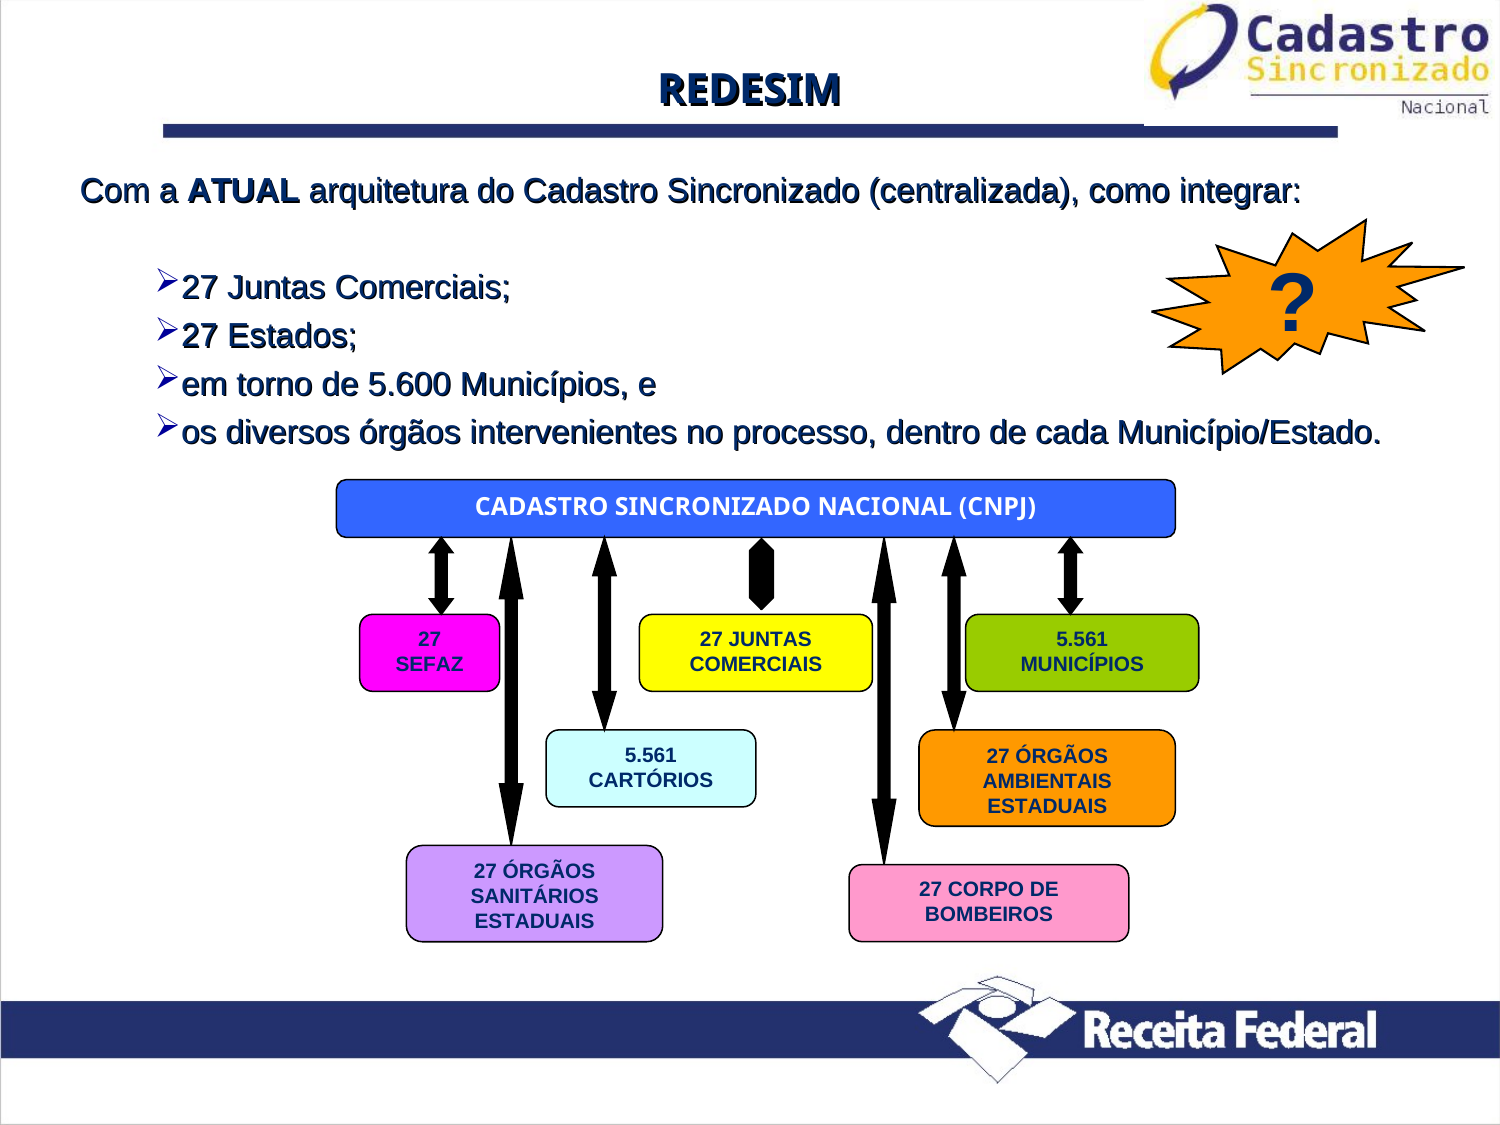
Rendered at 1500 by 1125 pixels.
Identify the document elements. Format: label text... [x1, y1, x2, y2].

text_box 27 SEFAZ [359, 614, 500, 692]
text_box Com a ATUAL arquitetura do Cadastro Sincronizado (centralizada), como integrar: 27 Juntas Comerciais; 27 Estados; em torno de 5.600 Municípios, e os diversos órgãos intervenientes no processo, dentro de cada Município/Estado. [64, 160, 1453, 458]
text_box 27 JUNTAS COMERCIAIS [639, 614, 873, 692]
text_box [872, 537, 896, 865]
text_box [592, 537, 617, 730]
text_box [749, 538, 774, 610]
text_box CADASTRO SINCRONIZADO NACIONAL (CNPJ) [336, 479, 1176, 538]
text_box 27 ÓRGÃOS AMBIENTAIS ESTADUAIS [919, 729, 1176, 827]
text_box 27 ÓRGÃOS SANITÁRIOS ESTADUAIS [406, 845, 663, 942]
text_box 27 CORPO DE BOMBEIROS [849, 864, 1129, 942]
text_box 5.561 CARTÓRIOS [546, 729, 756, 807]
text_box [429, 537, 453, 615]
picture [0, 0, 1500, 1125]
text_box [499, 537, 523, 846]
text_box ? [1151, 220, 1465, 374]
text_box [942, 537, 966, 730]
text_box REDESIM [171, 54, 1329, 121]
text_box [1058, 537, 1083, 615]
text_box 5.561 MUNICÍPIOS [965, 614, 1199, 692]
